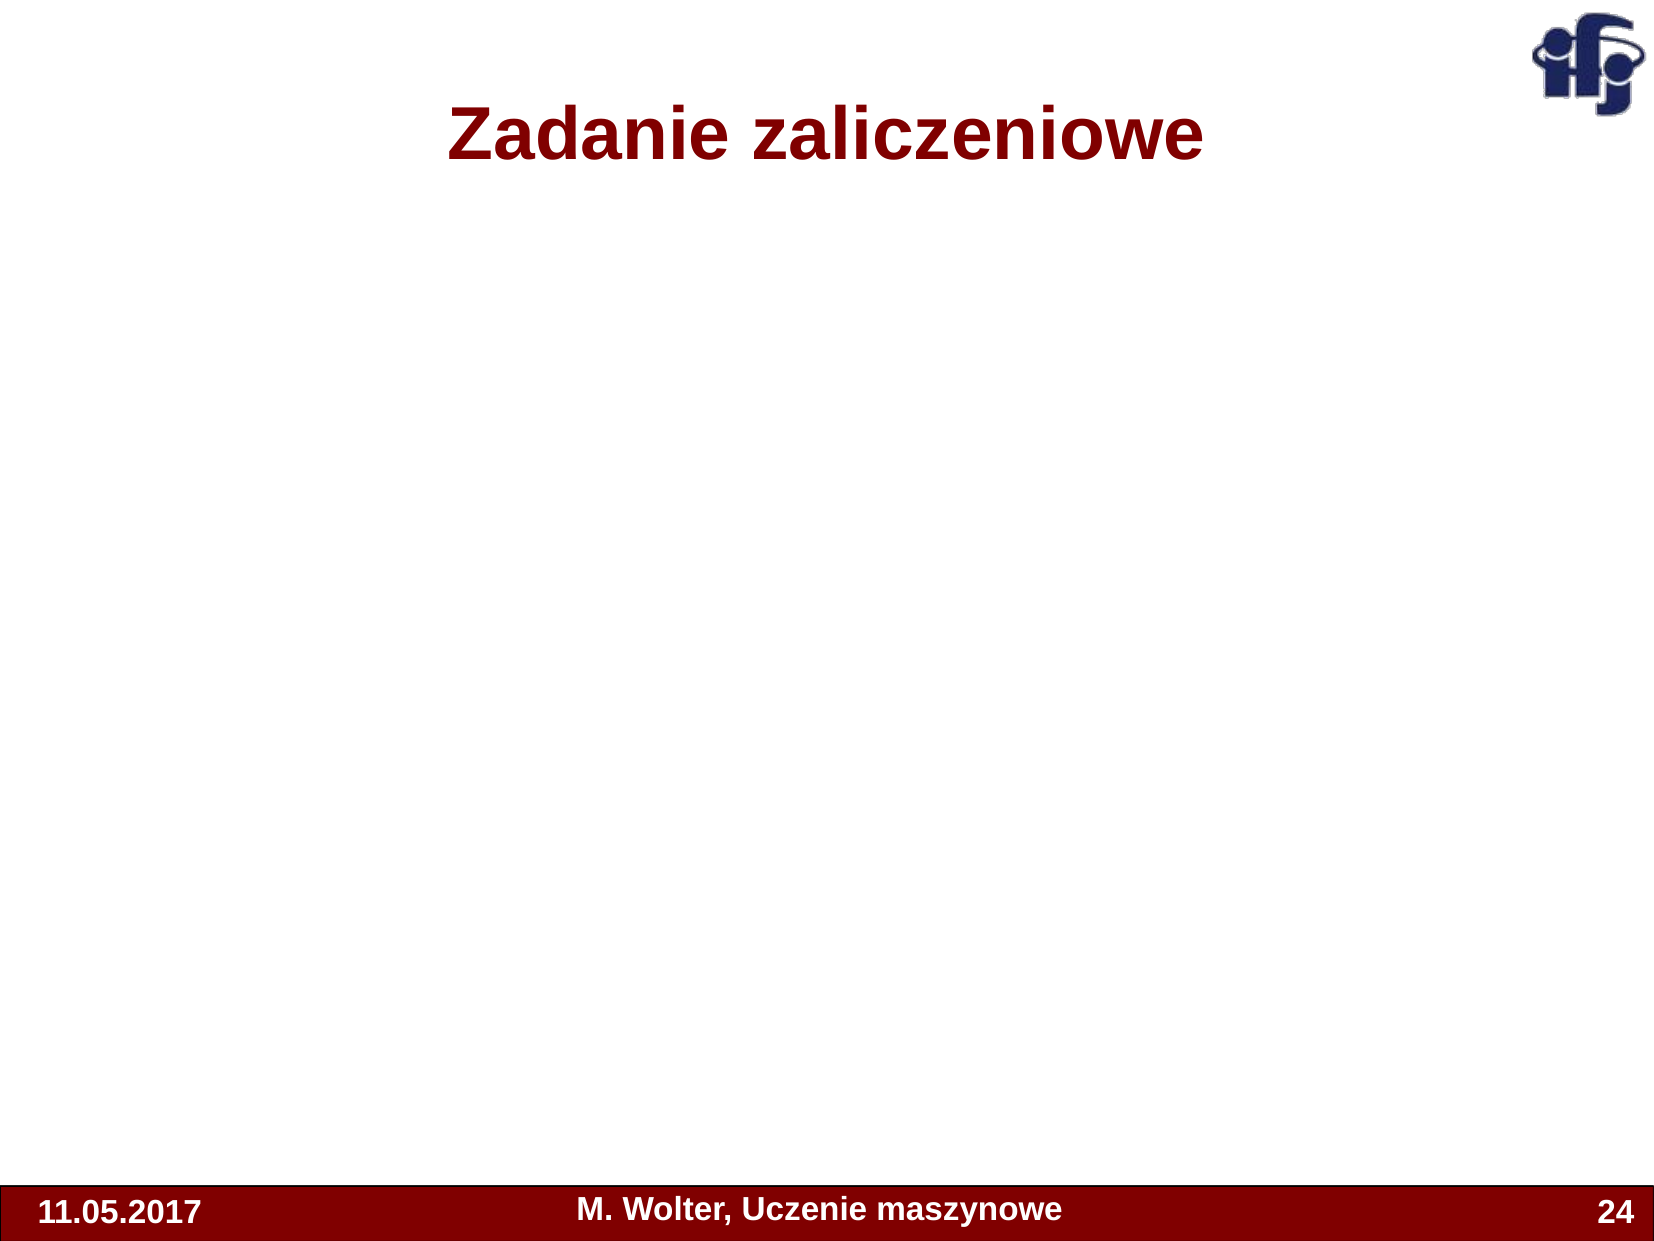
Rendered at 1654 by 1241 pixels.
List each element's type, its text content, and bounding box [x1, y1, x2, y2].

picture [1525, 0, 1654, 129]
title Zadanie zaliczeniowe [82, 25, 1571, 233]
